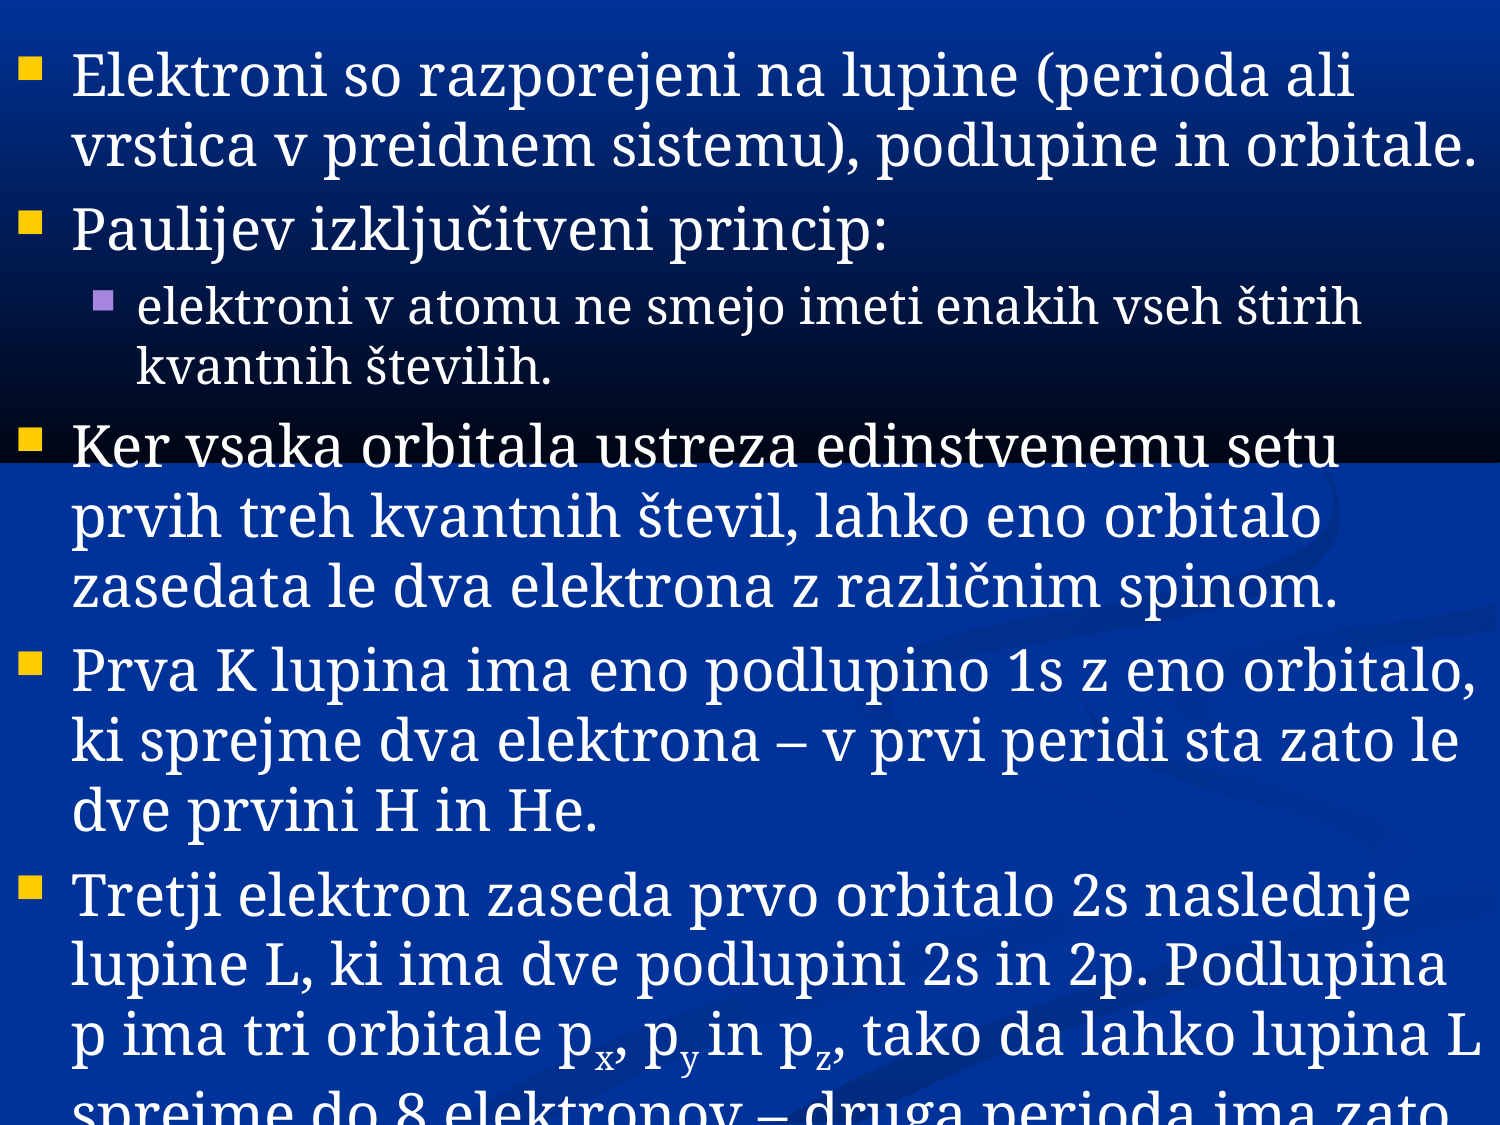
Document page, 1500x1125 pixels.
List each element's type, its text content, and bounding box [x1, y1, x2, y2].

list Elektroni so razporejeni na lupine (perioda ali vrstica v preidnem sistemu), podlupine in orbitale. Paulijev izključitveni princip: elektroni v atomu ne smejo imeti enakih vseh štirih kvantnih številih. Ker vsaka orbitala ustreza edinstvenemu setu prvih treh kvantnih števil, lahko eno orbitalo zasedata le dva elektrona z različnim spinom. Prva K lupina ima eno podlupino 1s z eno orbitalo, ki sprejme dva elektrona – v prvi peridi sta zato le dve prvini H in He. Tretji elektron zaseda prvo orbitalo 2s naslednje lupine L, ki ima dve podlupini 2s in 2p. Podlupina p ima tri orbitale px, py in pz, tako da lahko lupina L sprejme do 8 elektronov – druga perioda ima zato osem prvin (Li – Ne). [0, 30, 1500, 1125]
